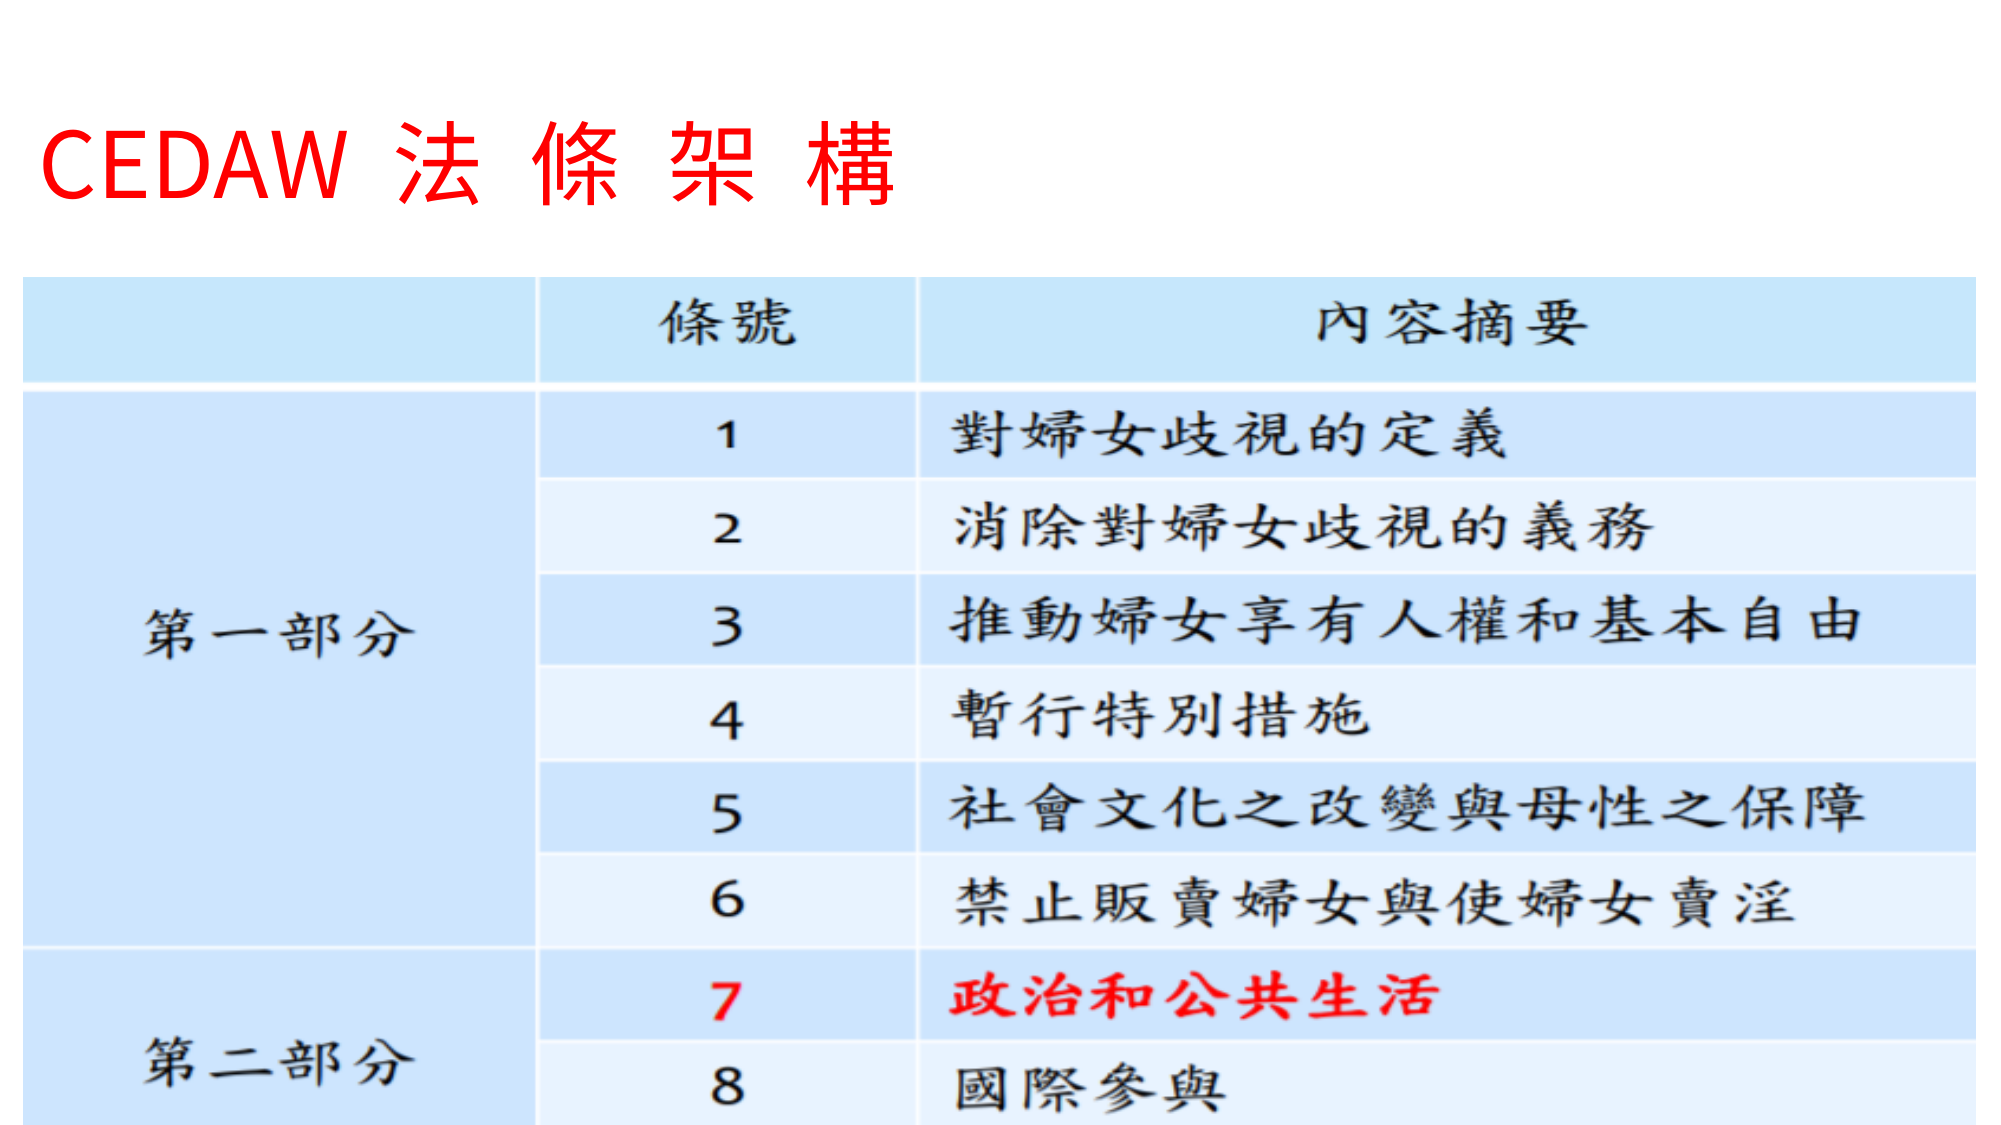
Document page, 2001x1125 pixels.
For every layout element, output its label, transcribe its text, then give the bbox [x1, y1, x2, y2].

picture [23, 277, 1976, 1125]
title CEDAW 法 條 架 構 [23, 59, 1863, 277]
